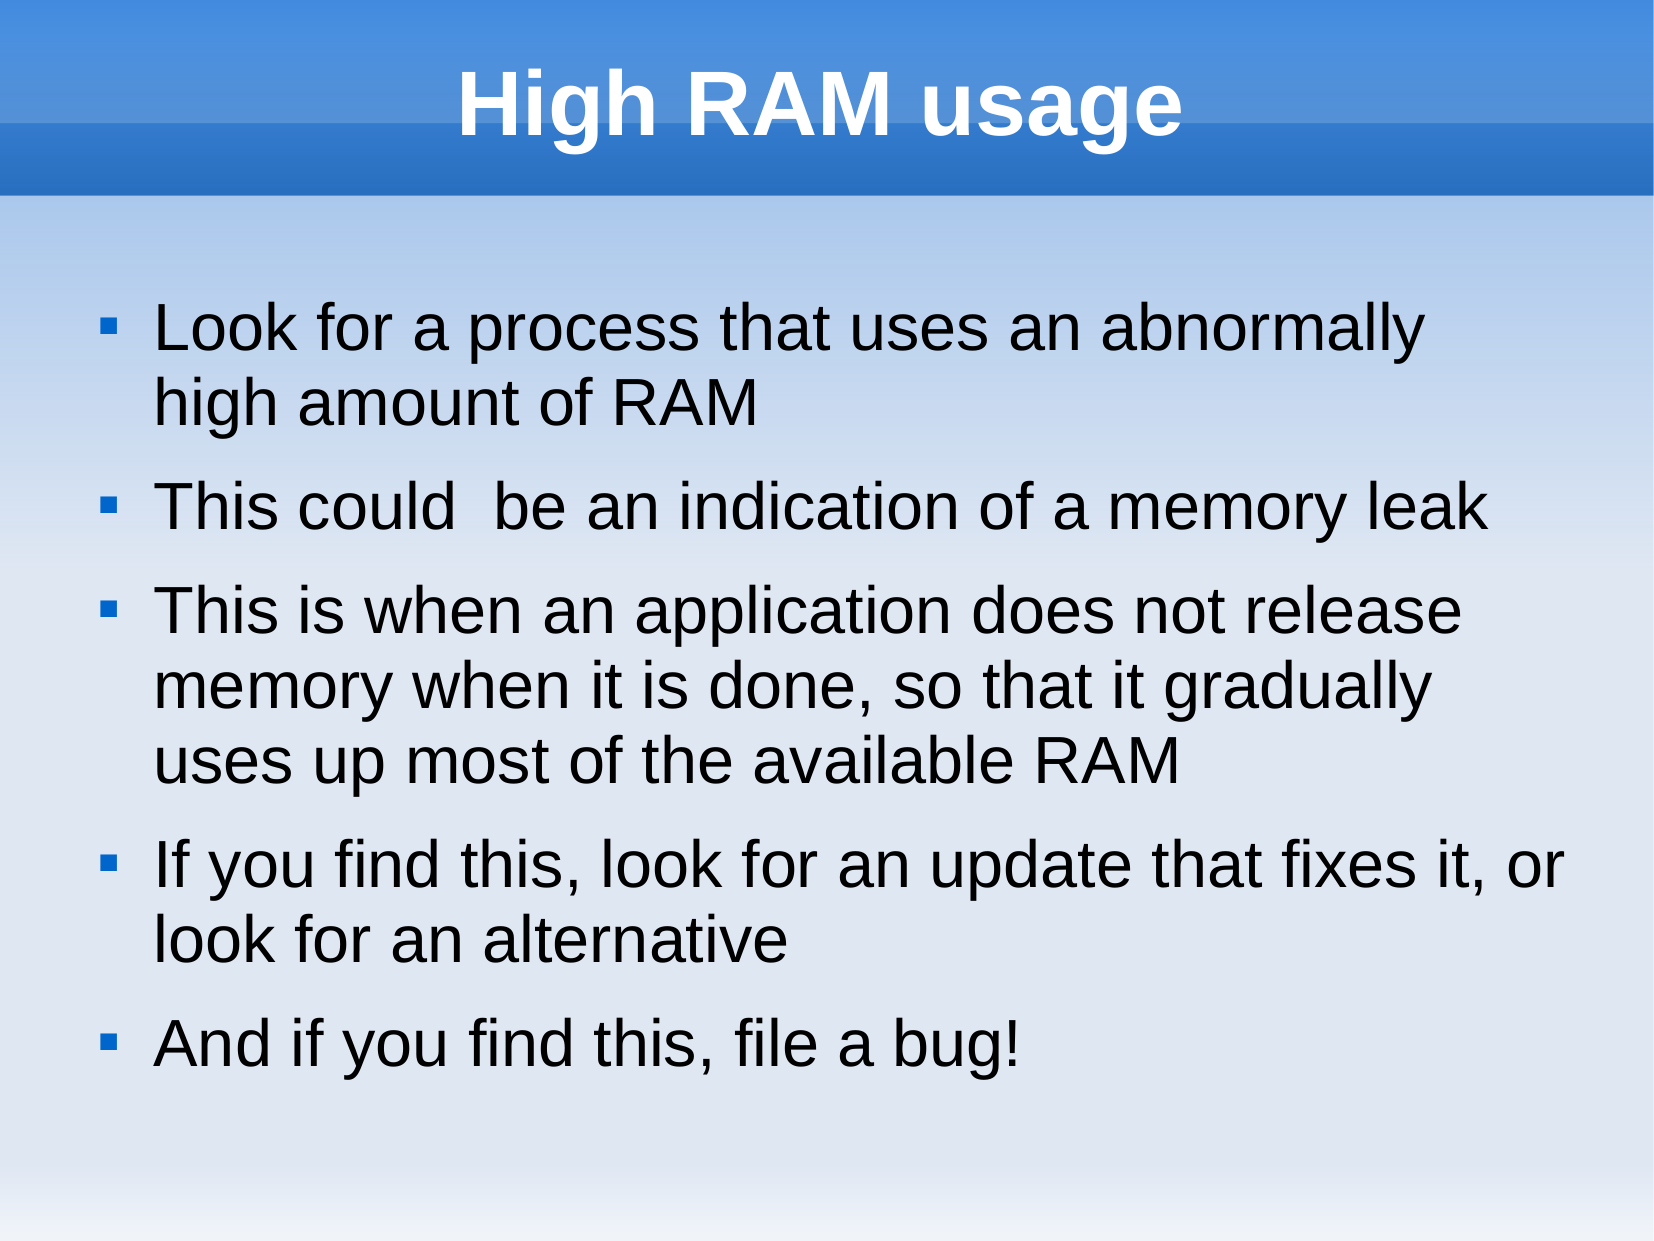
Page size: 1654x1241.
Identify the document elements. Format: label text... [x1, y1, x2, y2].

list Look for a process that uses an abnormally high amount of RAM This could be an indication of a memory leak This is when an application does not release memory when it is done, so that it gradually uses up most of the available RAM If you find this, look for an update that fixes it, or look for an alternative And if you find this, file a bug! [82, 290, 1571, 1109]
title High RAM usage [76, 0, 1565, 208]
picture [0, 0, 1654, 1241]
